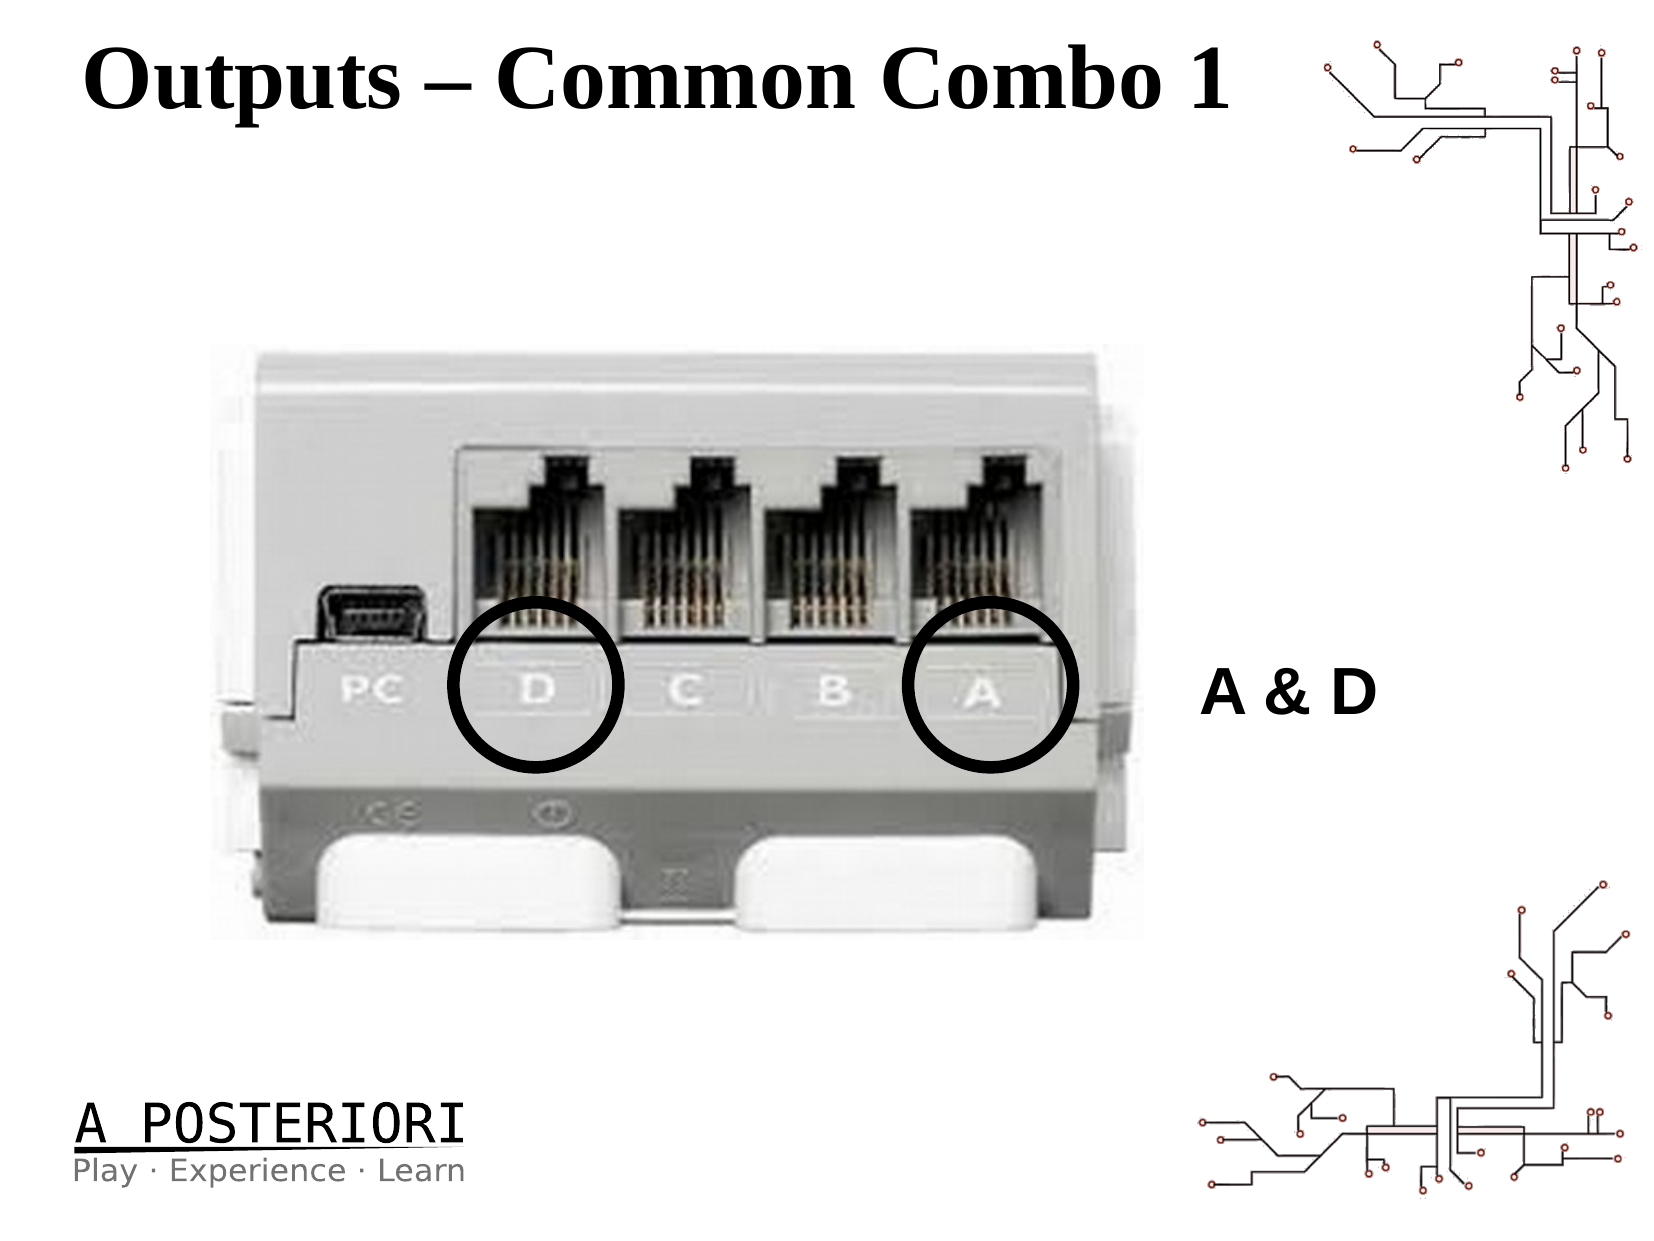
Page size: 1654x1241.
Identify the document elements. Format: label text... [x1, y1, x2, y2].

picture [210, 344, 1144, 940]
picture [1175, 862, 1636, 1201]
title Outputs – Common Combo 1 [11, 0, 1306, 155]
picture [1305, 35, 1643, 496]
picture [73, 1101, 466, 1189]
text_box A & D [1185, 646, 1486, 856]
